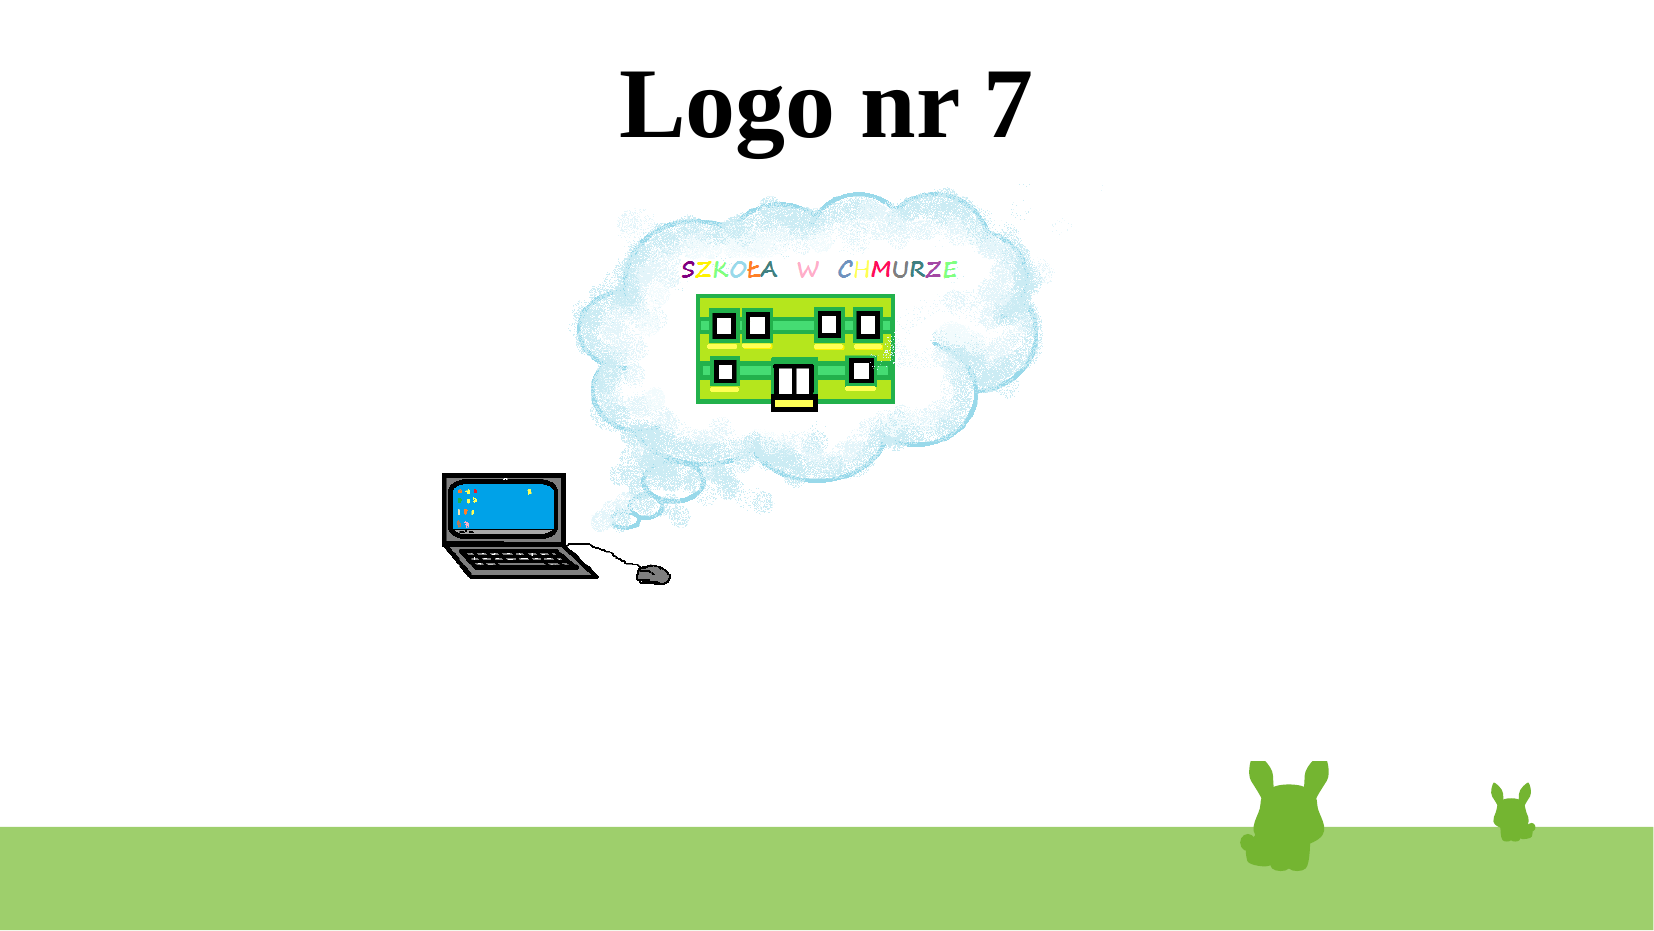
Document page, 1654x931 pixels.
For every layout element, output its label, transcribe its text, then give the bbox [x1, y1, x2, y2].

picture [206, 184, 1447, 761]
title Logo nr 7 [88, 29, 1565, 178]
